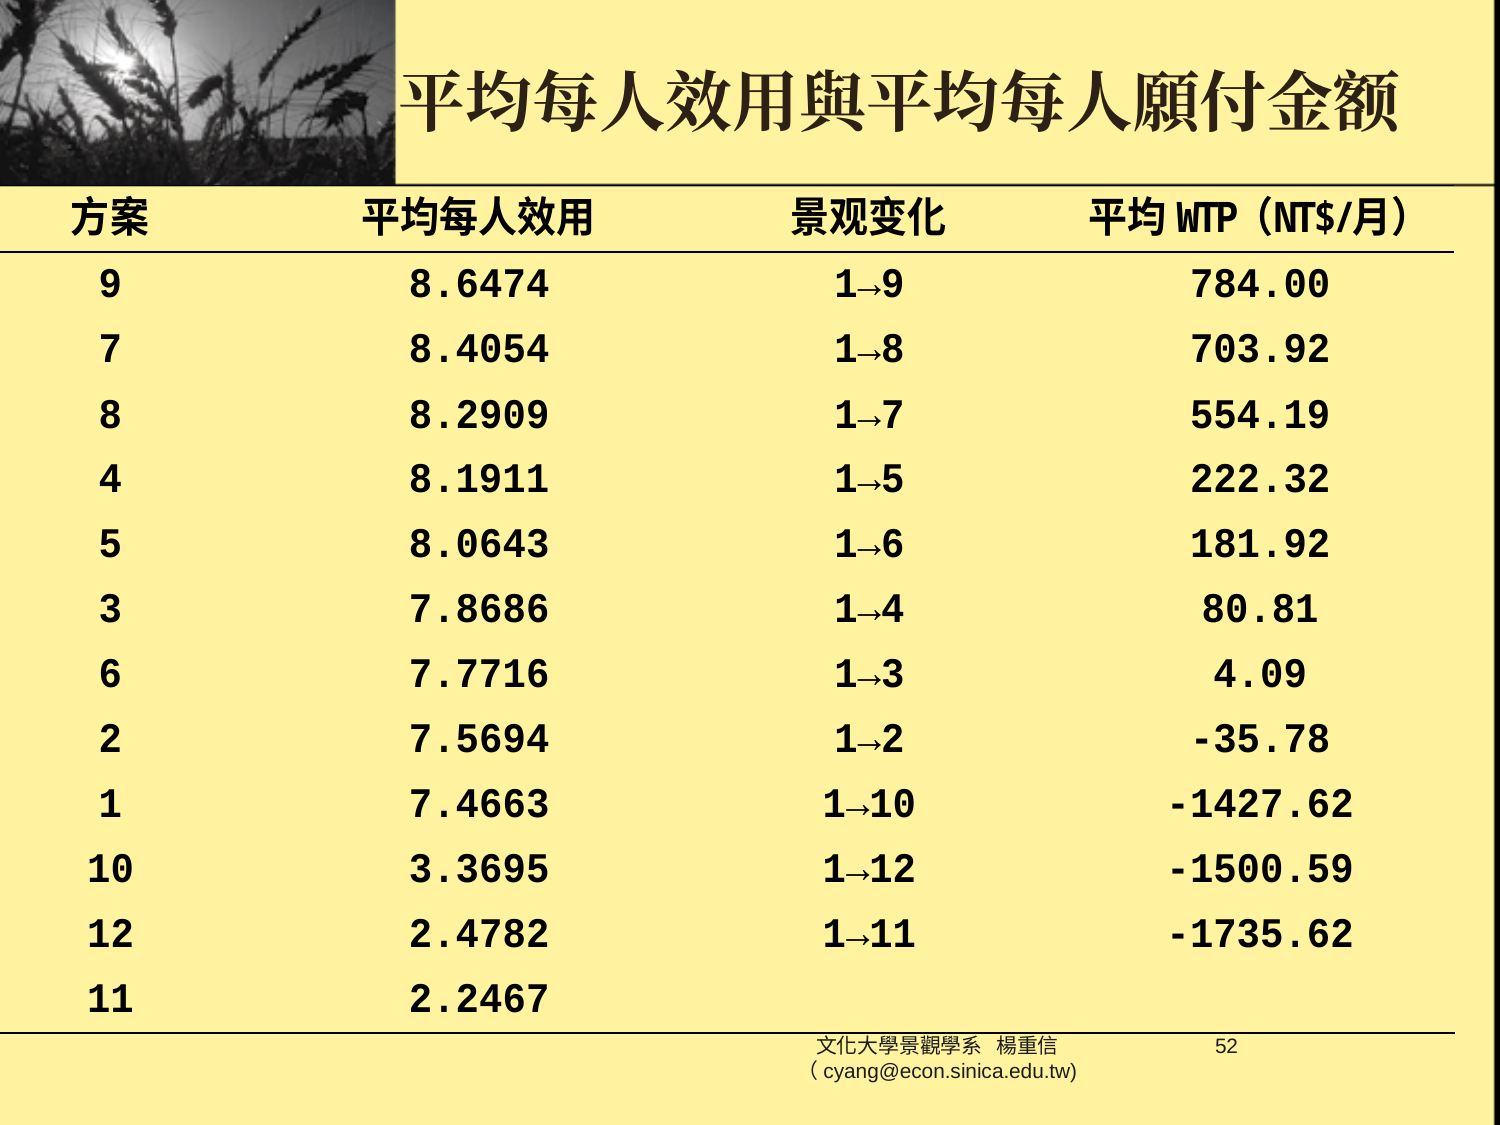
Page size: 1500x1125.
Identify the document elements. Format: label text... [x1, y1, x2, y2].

title 平均每人效用與平均每人願付金额 [383, 14, 1500, 184]
chart [0, 184, 1500, 1125]
